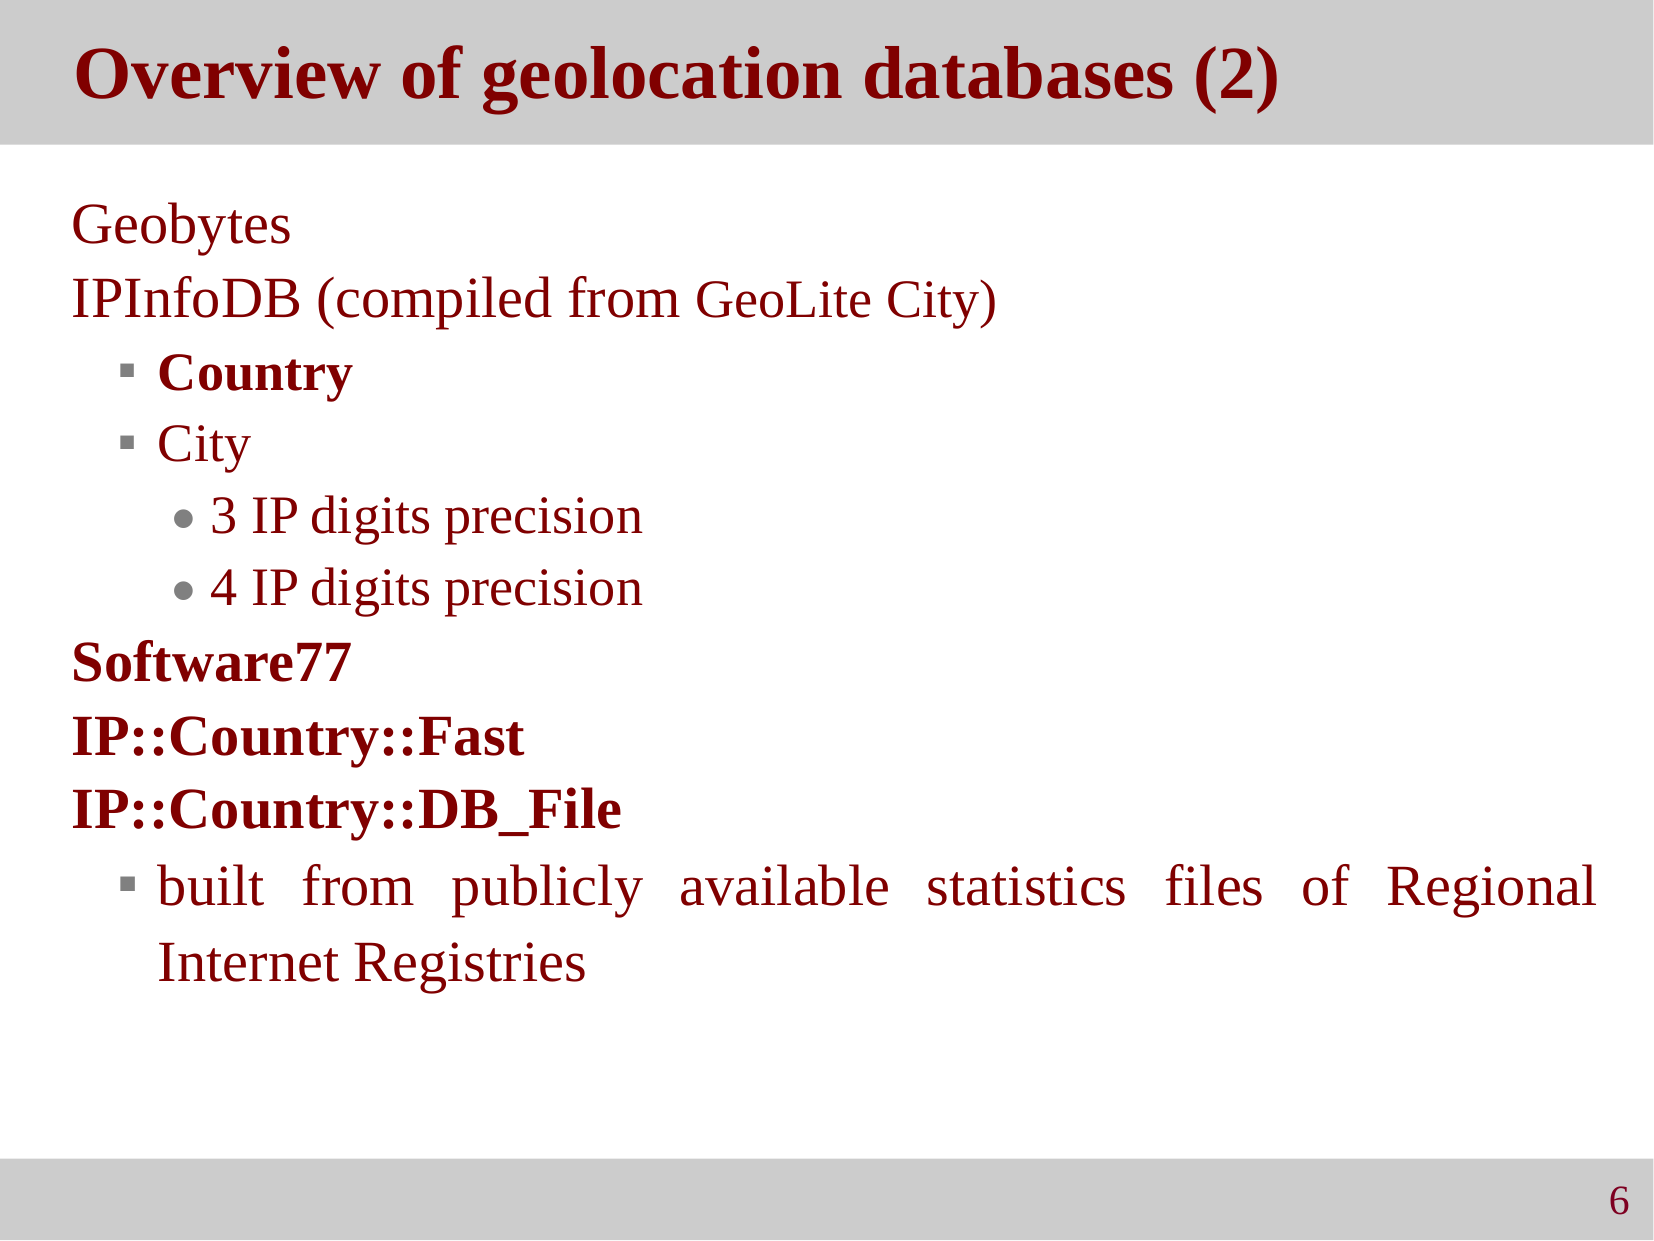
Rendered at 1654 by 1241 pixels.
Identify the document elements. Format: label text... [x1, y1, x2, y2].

list Geobytes IPInfoDB (compiled from GeoLite City) Country City 3 IP digits precision 4 IP digits precision Software77 IP::Country::Fast IP::Country::DB_File built from publicly available statistics files of Regional Internet Registries [67, 191, 1598, 1088]
title Overview of geolocation databases (2) [73, 27, 1572, 120]
